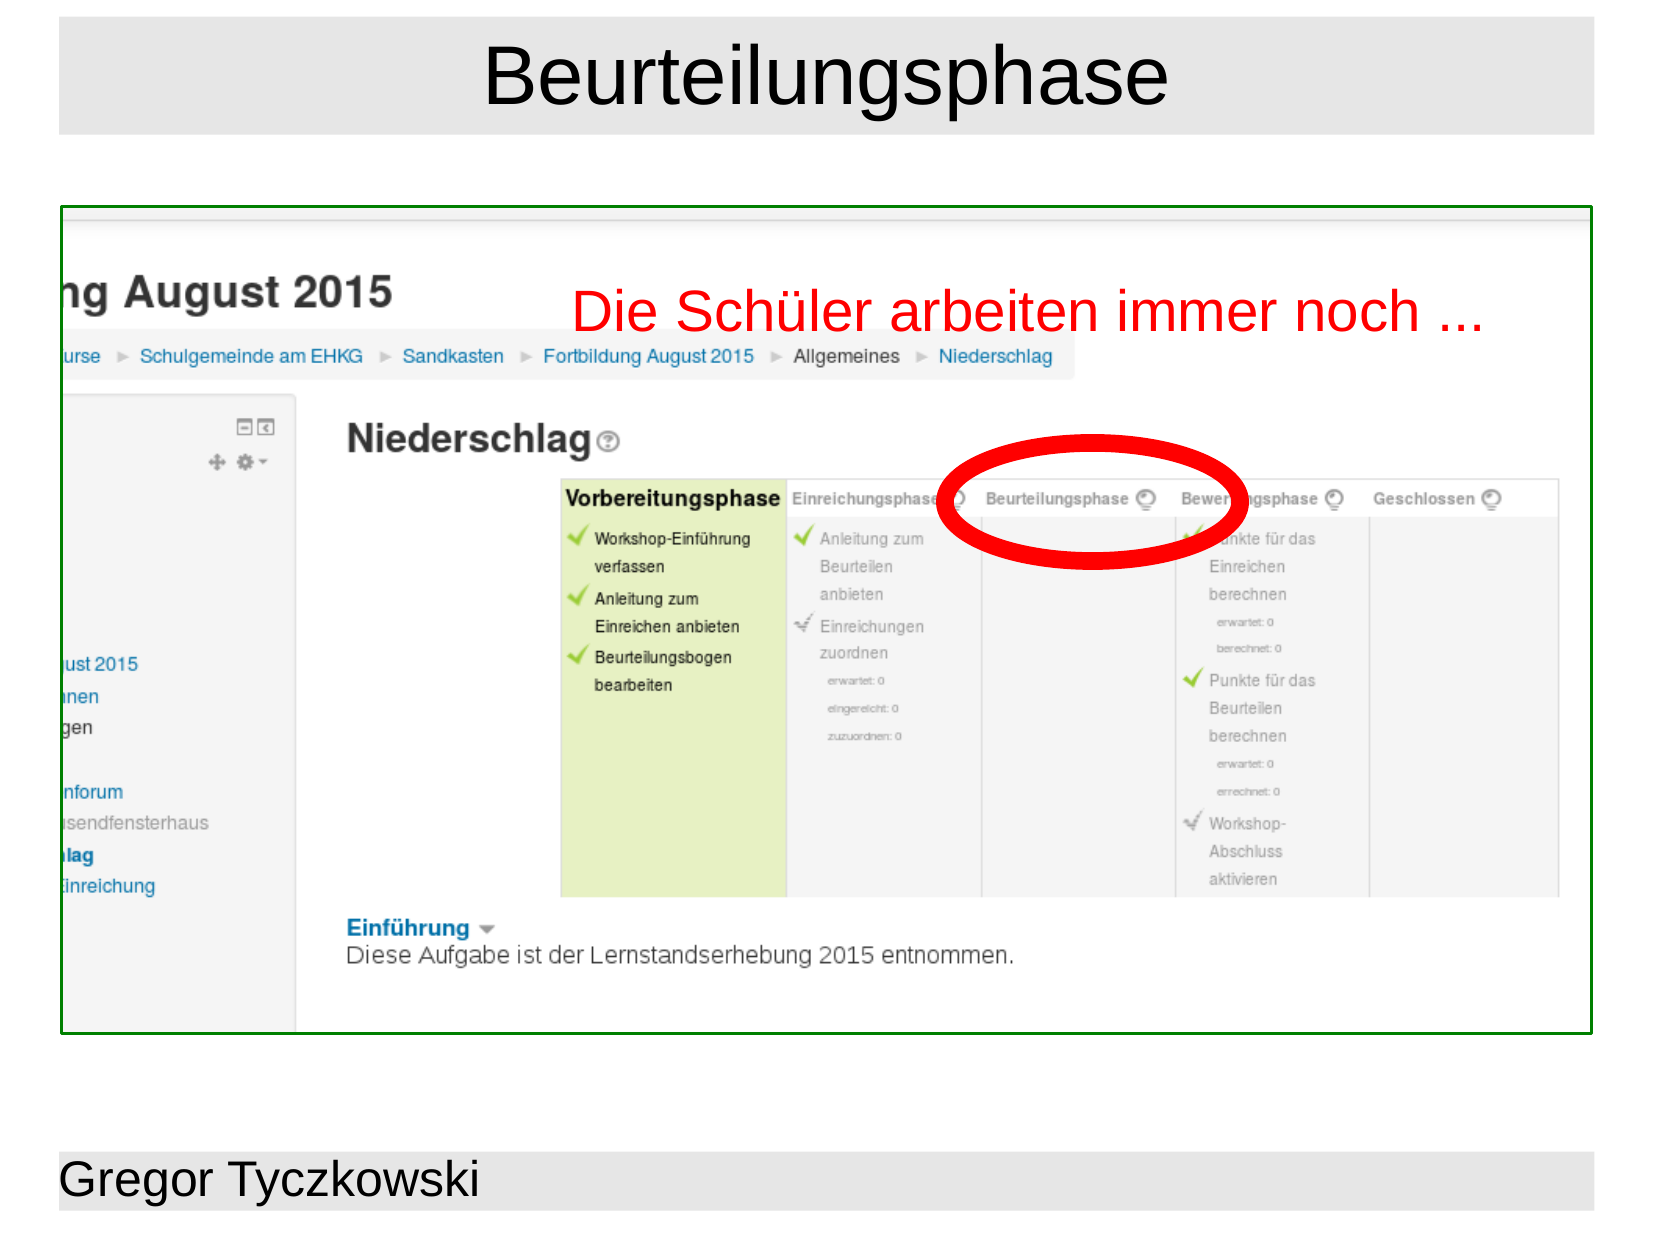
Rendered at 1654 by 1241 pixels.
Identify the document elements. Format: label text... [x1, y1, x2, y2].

text_box [944, 442, 1241, 562]
title Beurteilungsphase [59, 16, 1595, 135]
picture [63, 208, 1591, 1033]
list Gregor Tyczkowski [59, 1151, 1595, 1211]
text_box Die Schüler arbeiten immer noch ... [553, 268, 1506, 355]
